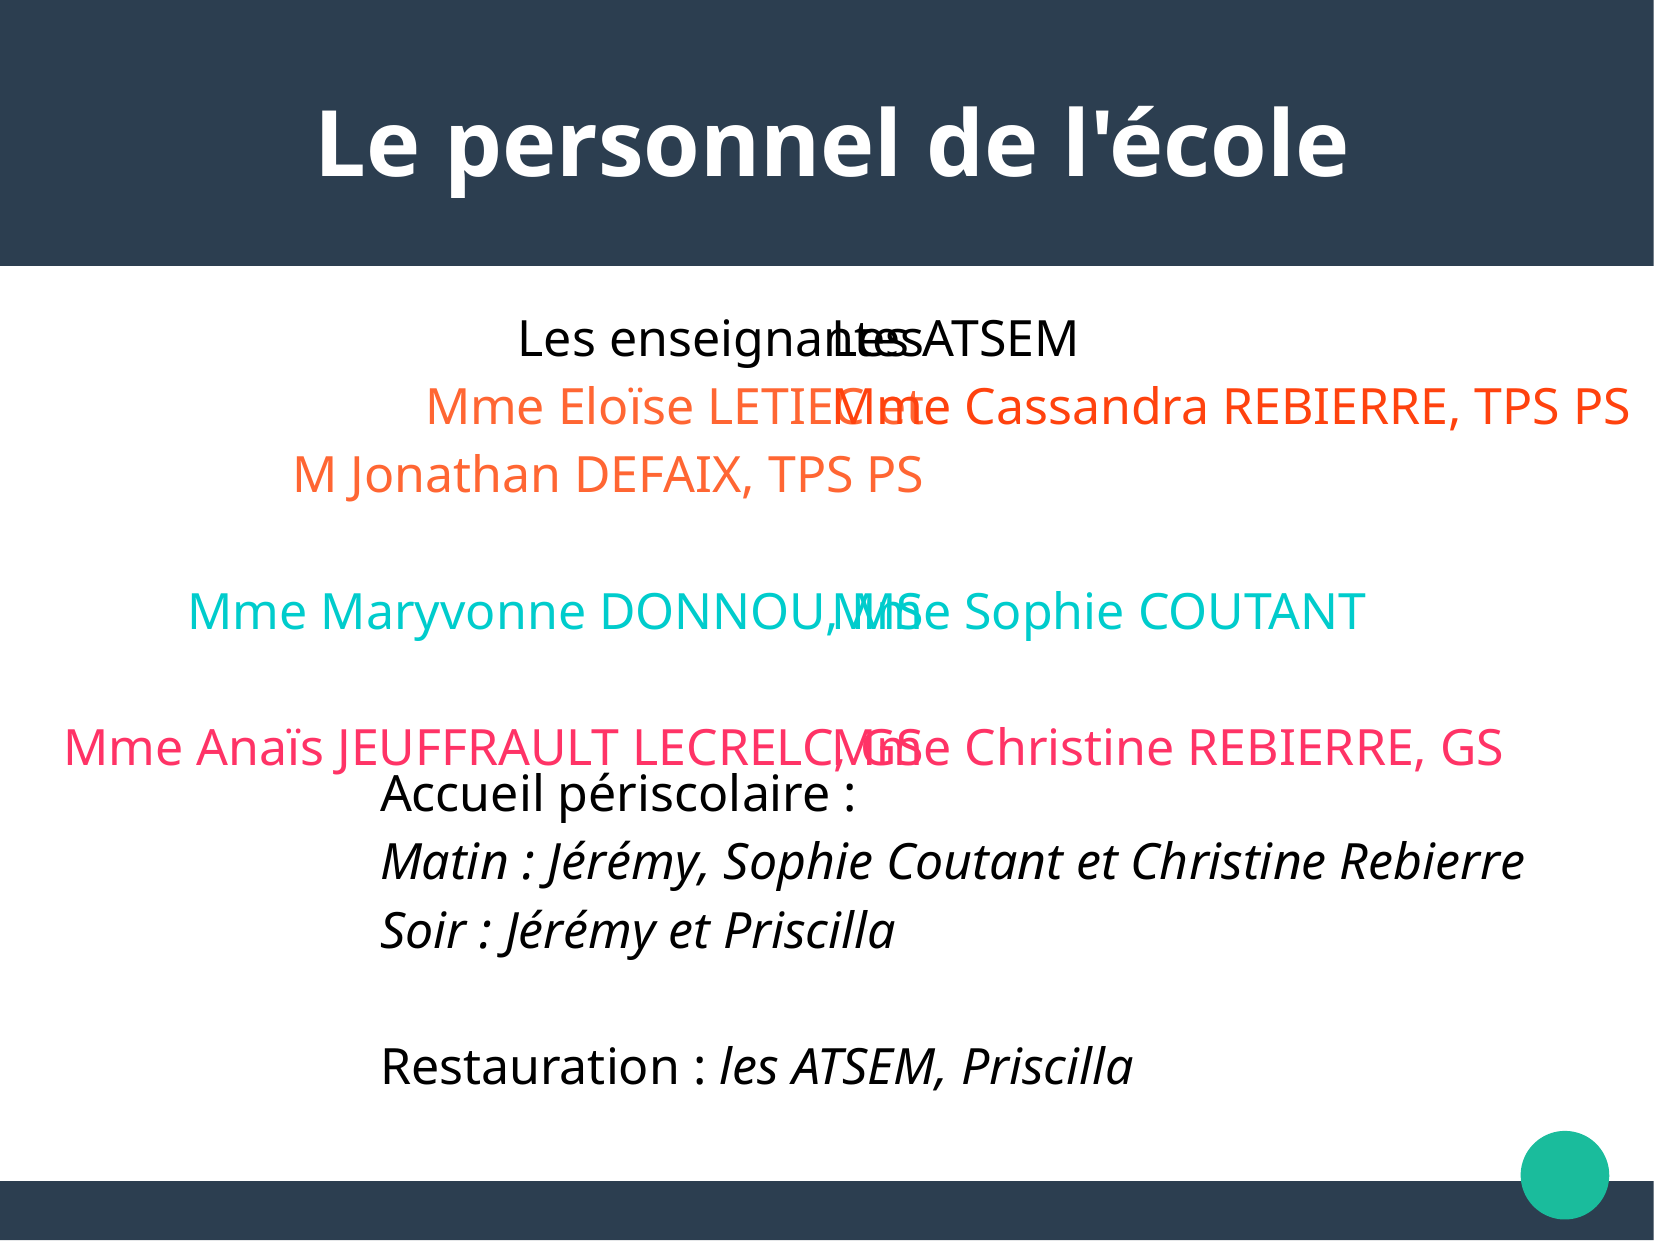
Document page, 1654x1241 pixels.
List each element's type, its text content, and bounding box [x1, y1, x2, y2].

text_box Les enseignantes Mme Eloïse LETIEC et M Jonathan DEFAIX, TPS PS Mme Maryvonne DONNOU, MS Mme Anaïs JEUFFRAULT LECRELC, GS [48, 295, 827, 804]
text_box Accueil périscolaire : Matin : Jérémy, Sophie Coutant et Christine Rebierre Soir : Jérémy et Priscilla Restauration : les ATSEM, Priscilla [365, 750, 1446, 1241]
title Le personnel de l'école [106, 0, 1560, 339]
text_box Les ATSEM Mme Cassandra REBIERRE, TPS PS Mme Sophie COUTANT Mme Christine REBIERRE, GS [816, 295, 1534, 742]
